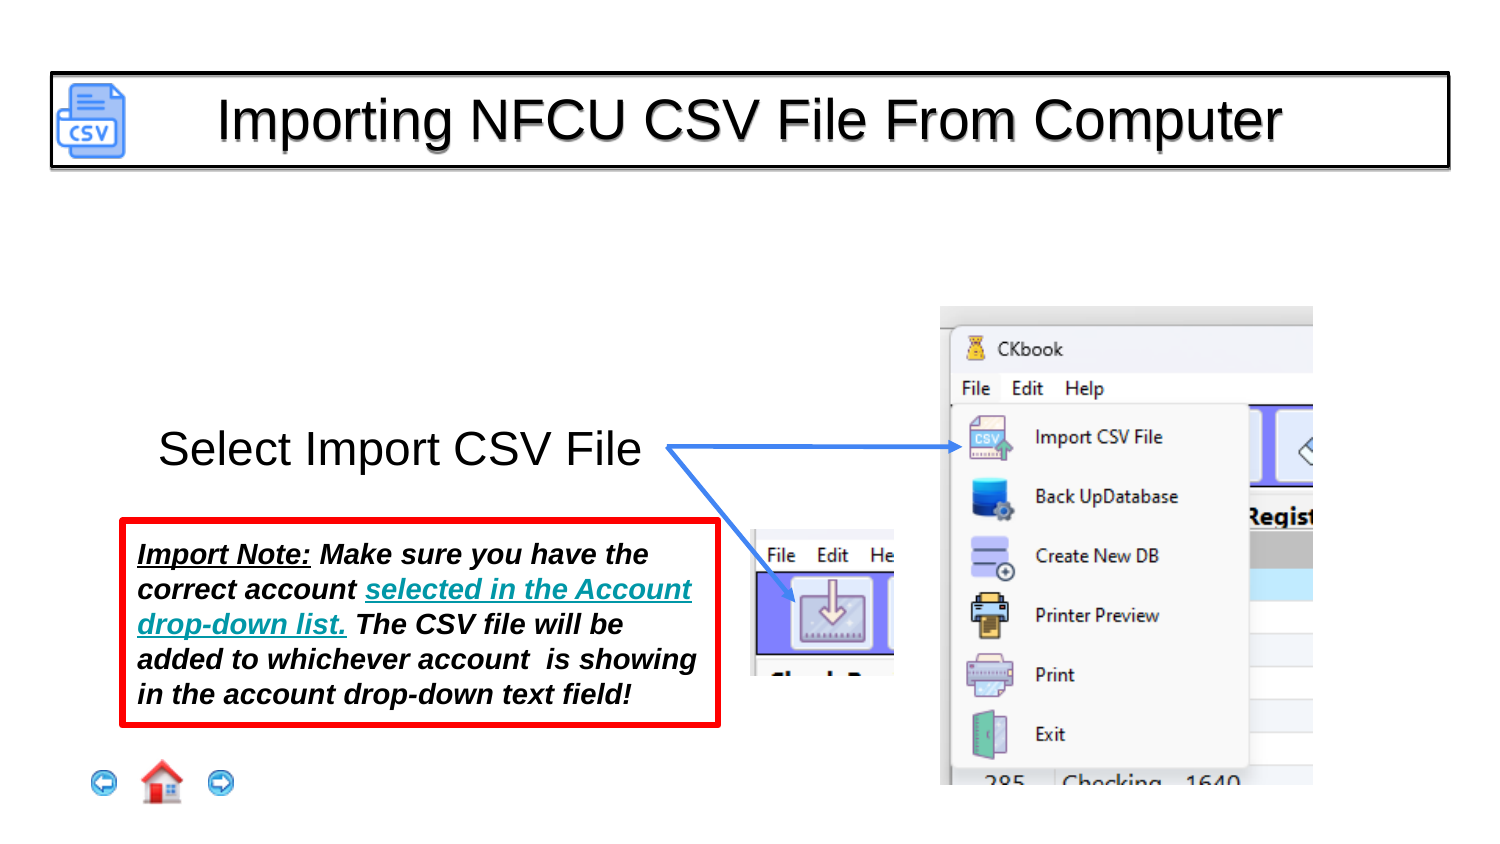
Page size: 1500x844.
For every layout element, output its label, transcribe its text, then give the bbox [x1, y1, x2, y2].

picture [208, 770, 234, 796]
text_box Import Note: Make sure you have the correct account selected in the Account drop-down list. The CSV file will be added to whichever account is showing in the account drop-down text field! [122, 520, 719, 726]
picture [940, 306, 1313, 785]
picture [750, 529, 894, 676]
picture [91, 770, 117, 796]
text_box Select Import CSV File [142, 402, 667, 490]
picture [137, 758, 188, 809]
picture [51, 81, 131, 161]
title Importing NFCU CSV File From Computer [51, 72, 1449, 167]
